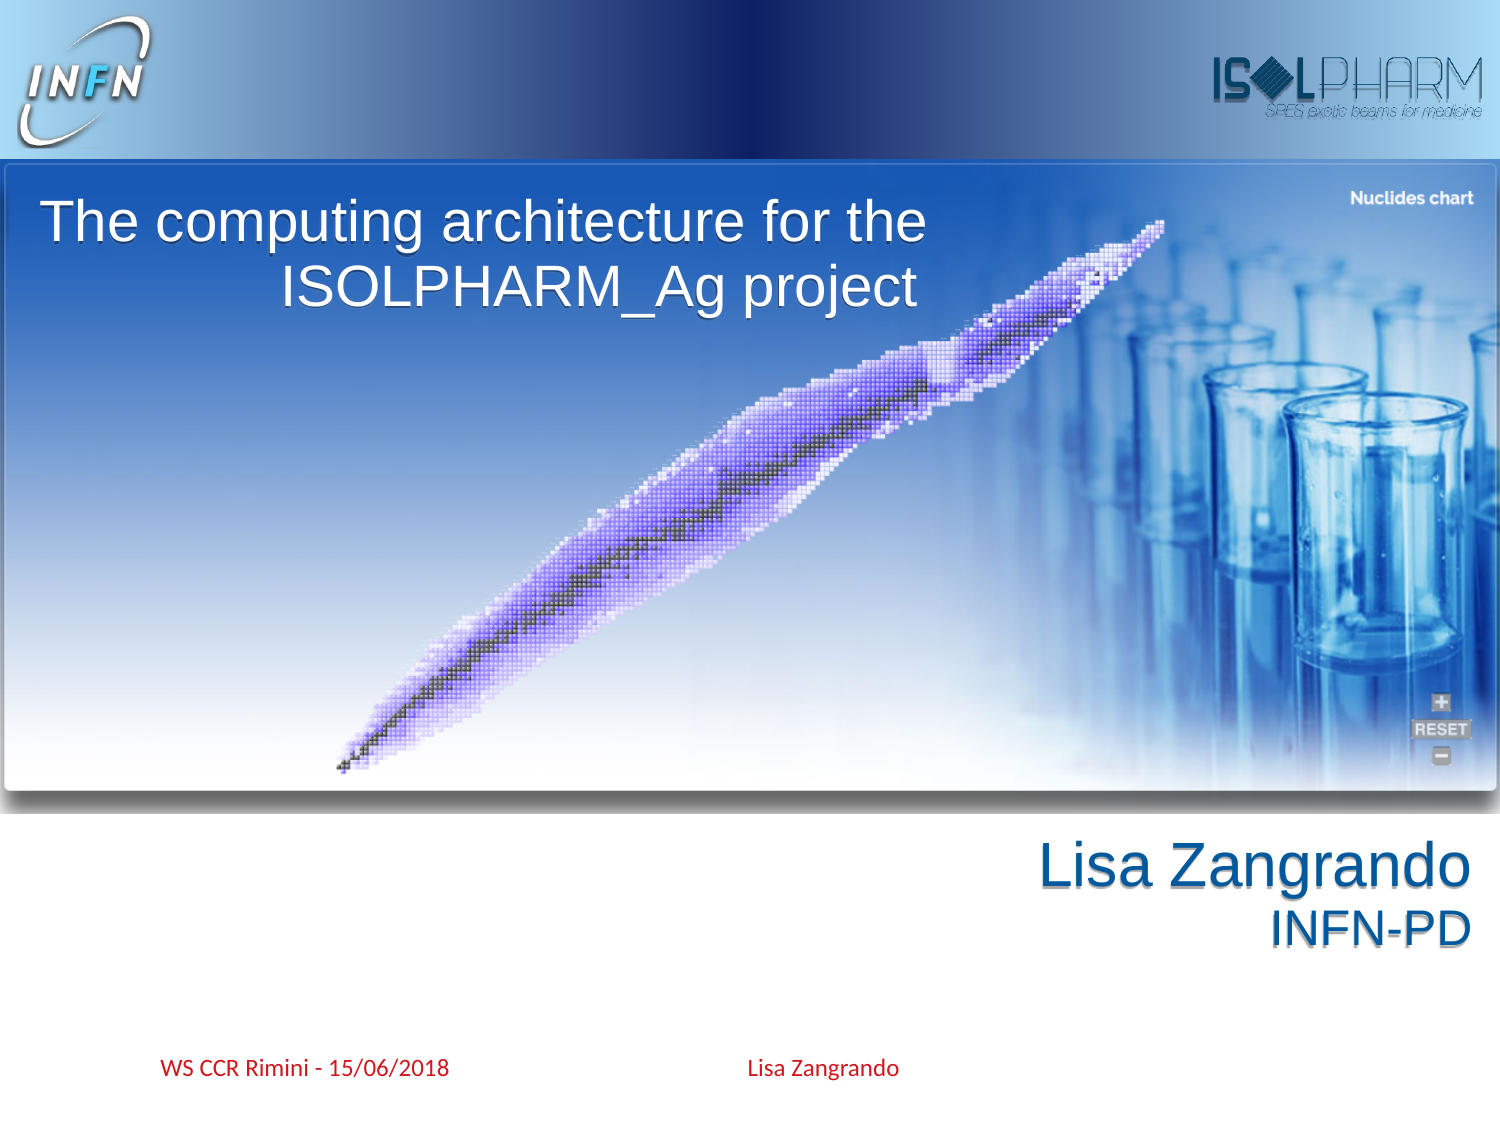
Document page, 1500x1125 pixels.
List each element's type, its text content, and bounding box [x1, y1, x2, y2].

title Lisa Zangrando INFN-PD [889, 810, 1473, 977]
picture [17, 12, 156, 151]
title The computing architecture for the ISOLPHARM_Ag project [39, 168, 984, 404]
picture [1211, 50, 1484, 121]
picture [0, 159, 1500, 814]
